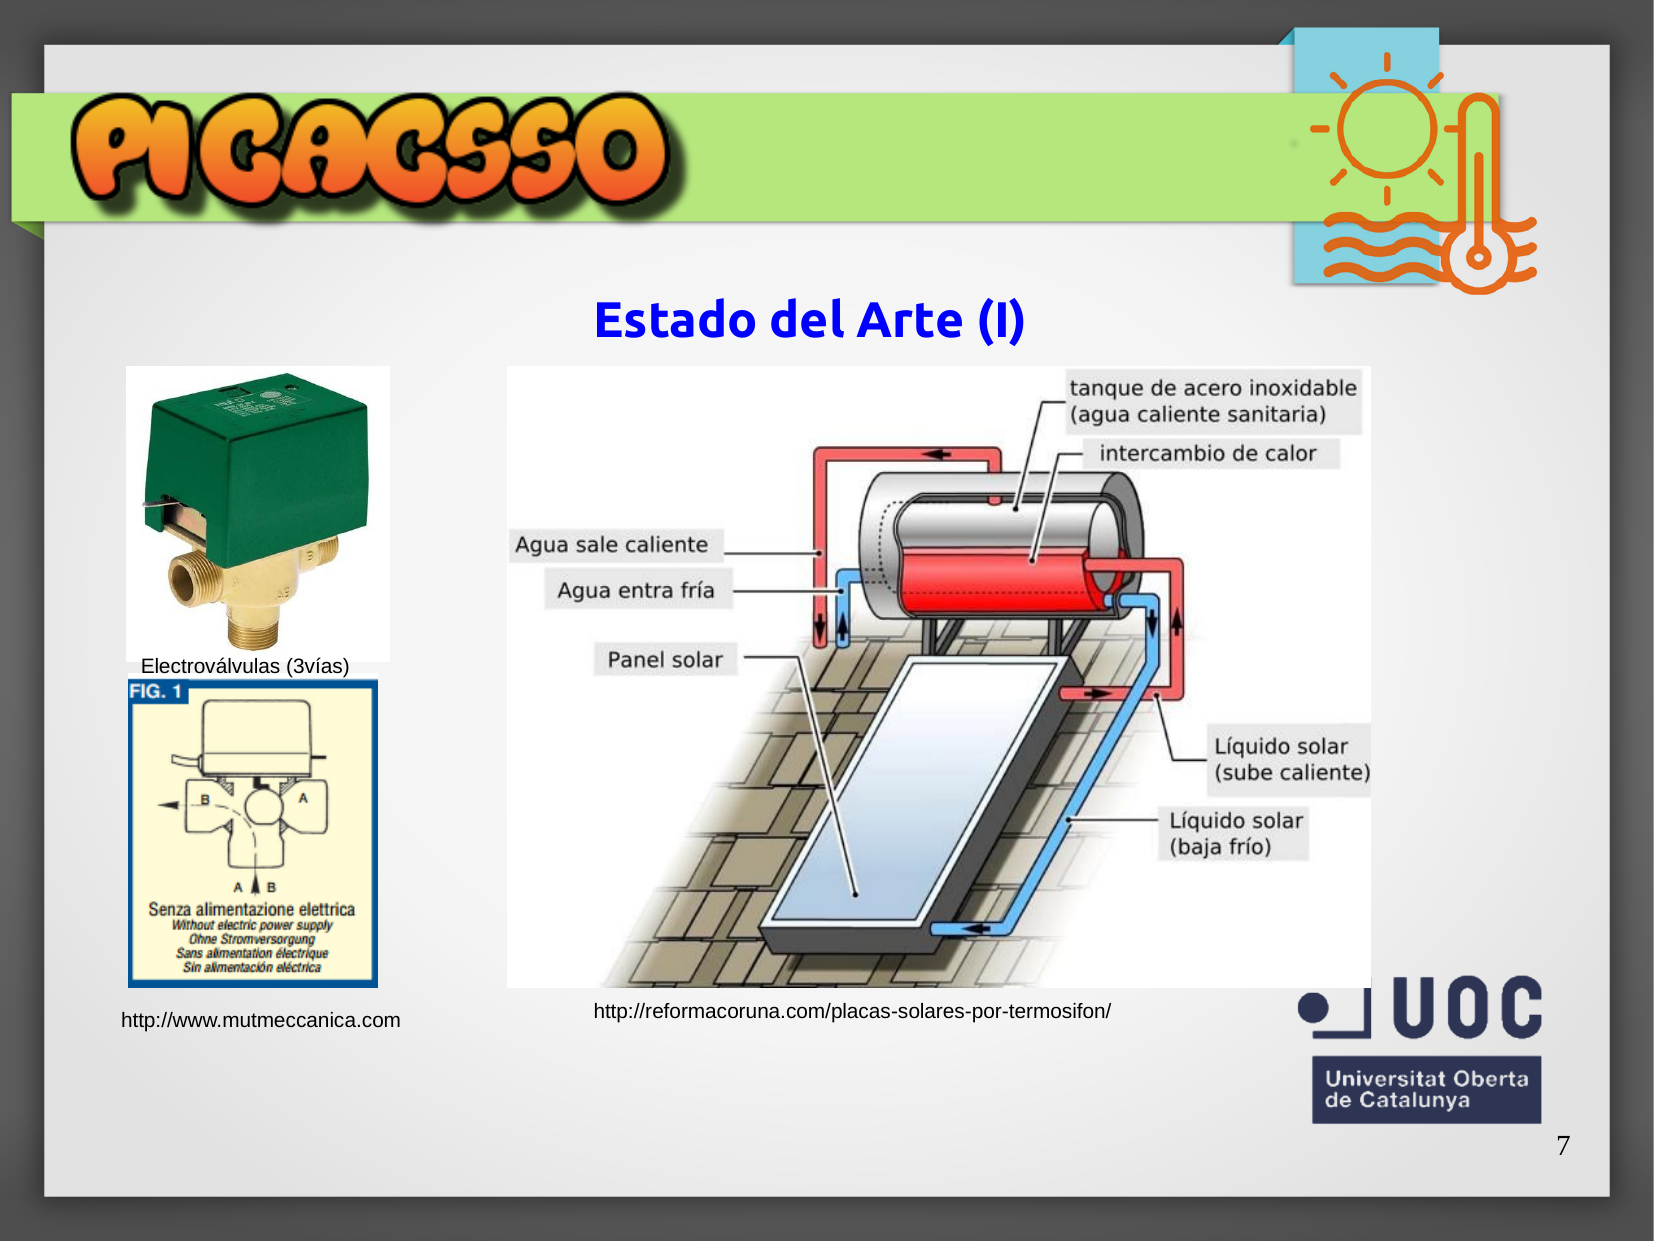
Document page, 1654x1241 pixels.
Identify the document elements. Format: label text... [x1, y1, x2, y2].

text_box http://www.mutmeccanica.com [106, 1001, 426, 1040]
text_box Estado del Arte (I) [121, 283, 1501, 969]
picture [0, 0, 1654, 1241]
text_box http://reformacoruna.com/placas-solares-por-termosifon/ [578, 992, 1182, 1030]
text_box Electroválvulas (3vías) [126, 647, 386, 686]
